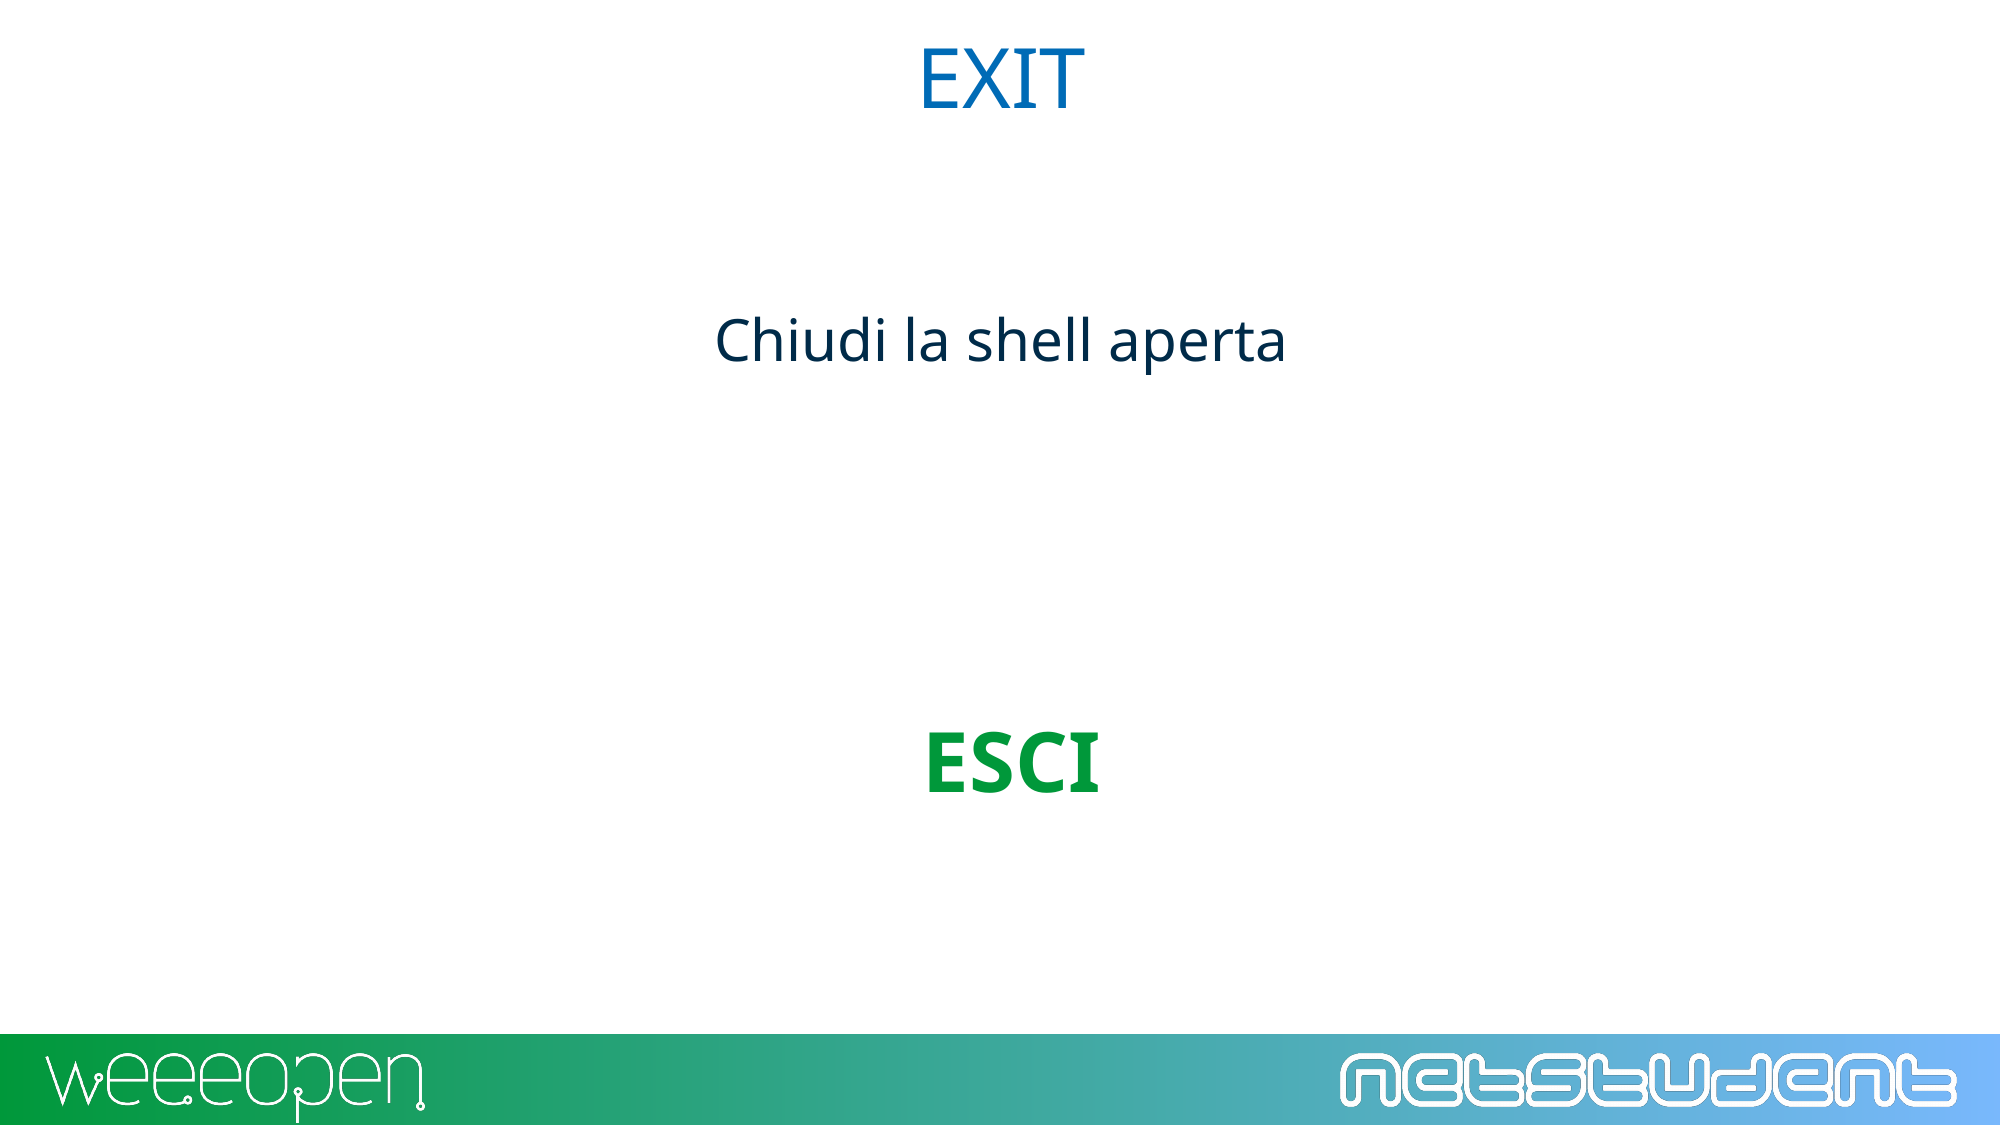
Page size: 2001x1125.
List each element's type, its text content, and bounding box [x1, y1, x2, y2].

title EXIT [43, 29, 1959, 247]
picture [1340, 1053, 1957, 1107]
picture [45, 1053, 425, 1123]
list Chiudi la shell aperta [43, 295, 1959, 1010]
text_box ESCI [915, 702, 1115, 818]
